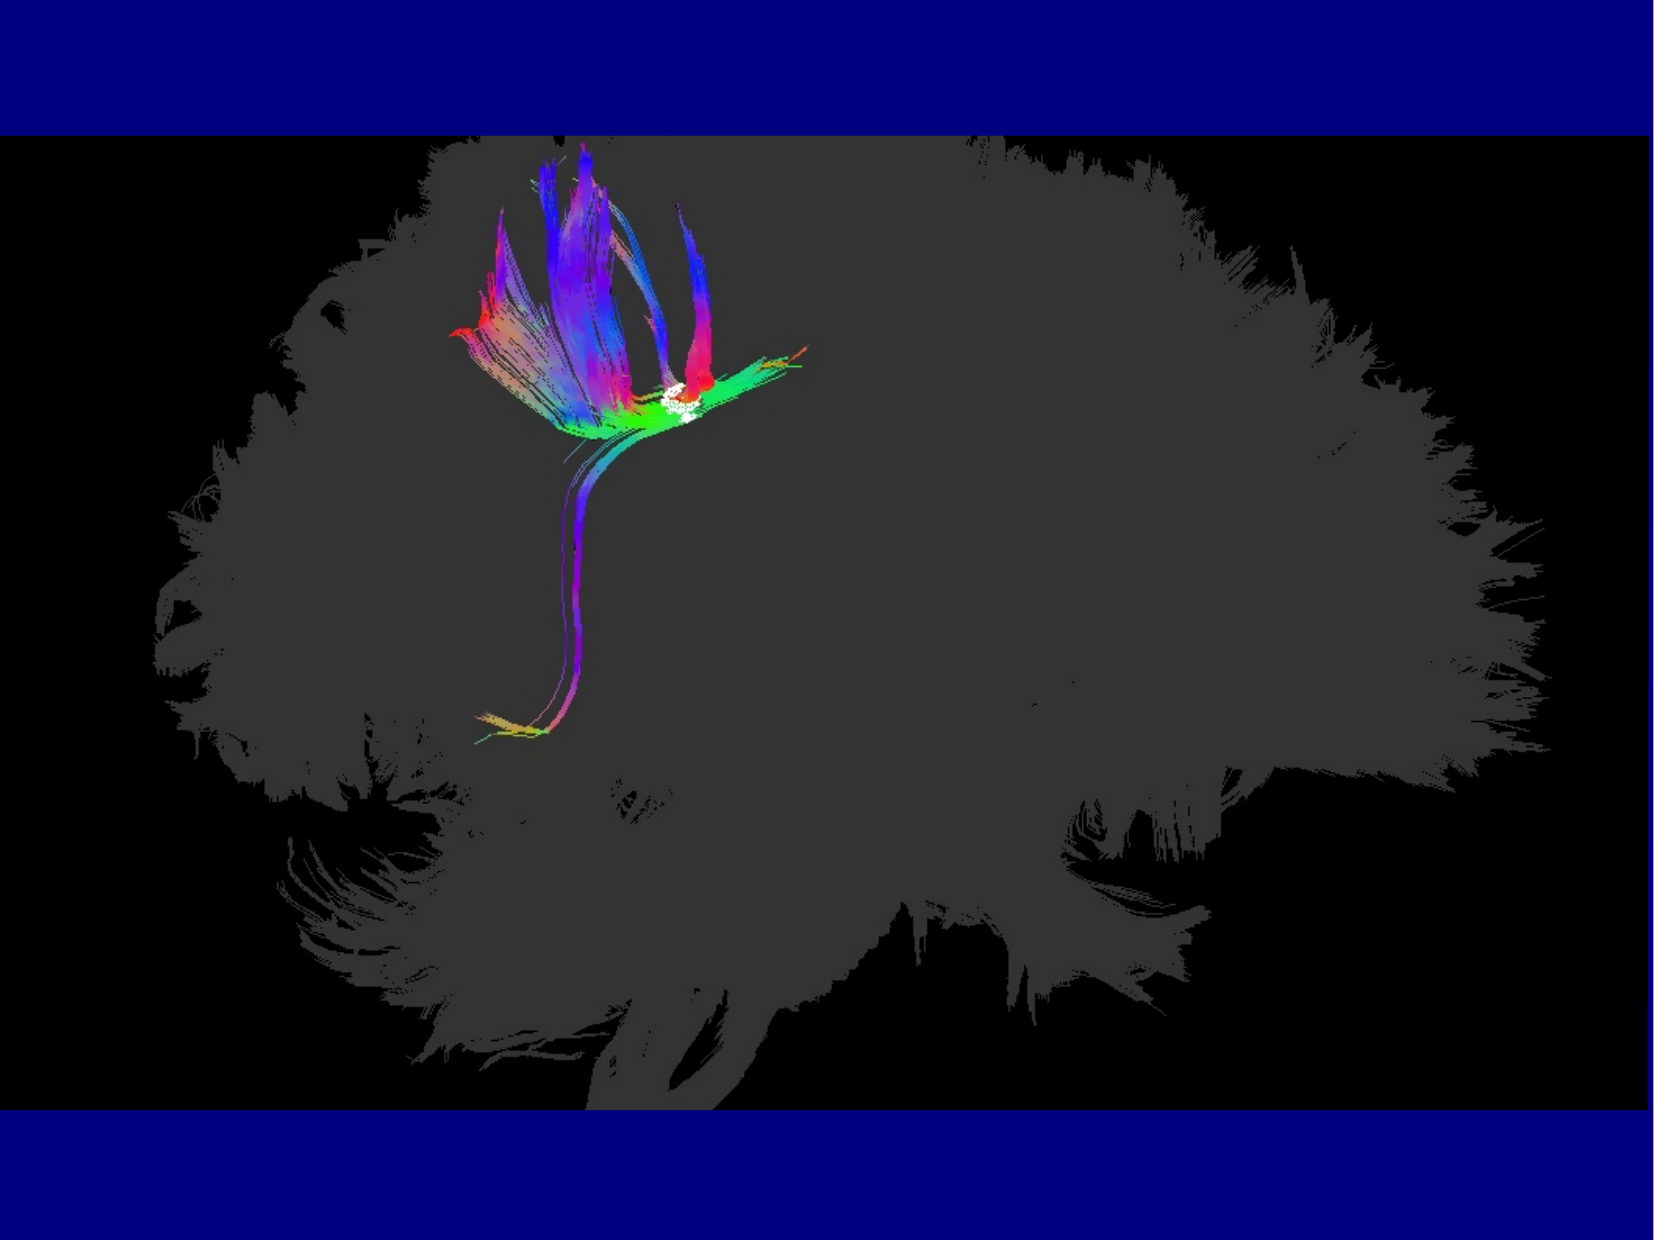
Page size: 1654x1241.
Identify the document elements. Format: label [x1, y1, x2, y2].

text_box [0, 135, 1650, 1111]
